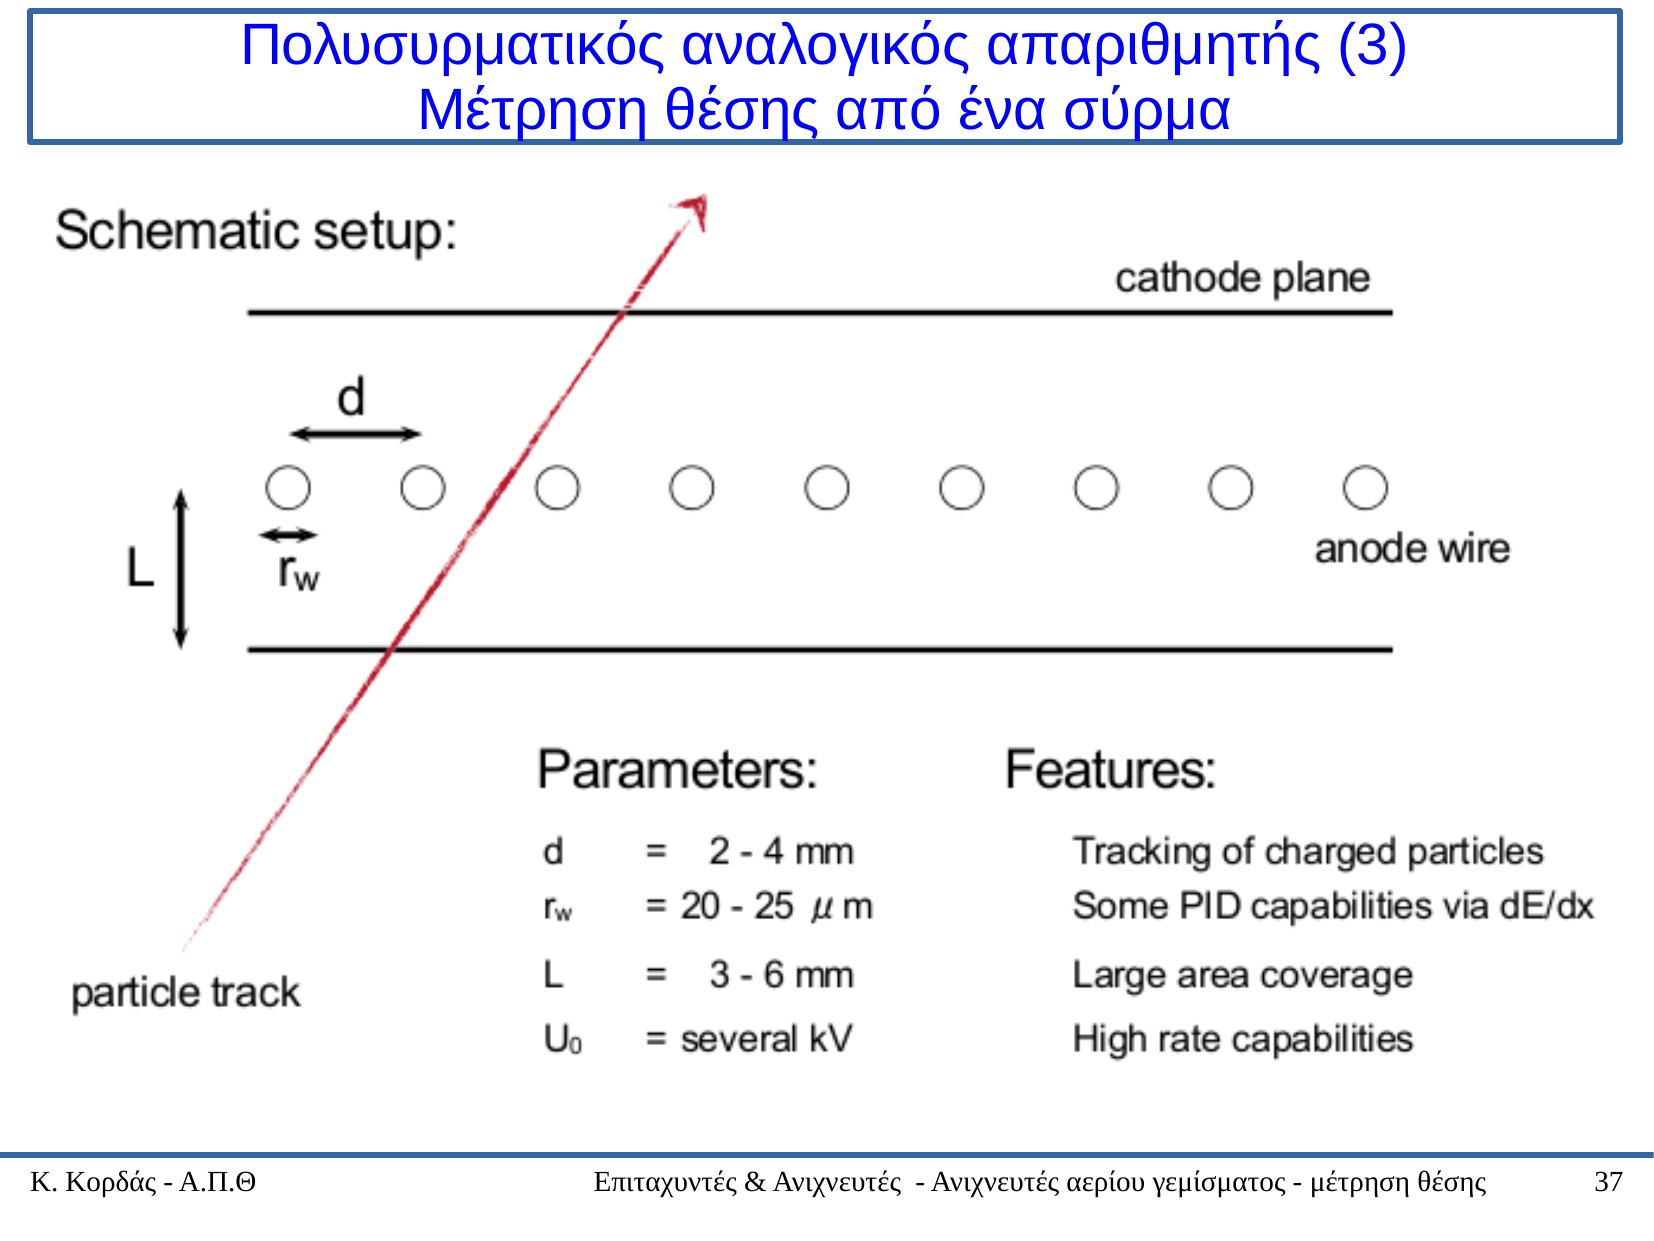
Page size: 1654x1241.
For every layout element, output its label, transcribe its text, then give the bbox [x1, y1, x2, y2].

picture [43, 171, 1619, 1102]
title Πολυσυρματικός αναλογικός απαριθμητής (3) Mέτρηση θέσης από ένα σύρμα [30, 11, 1621, 142]
